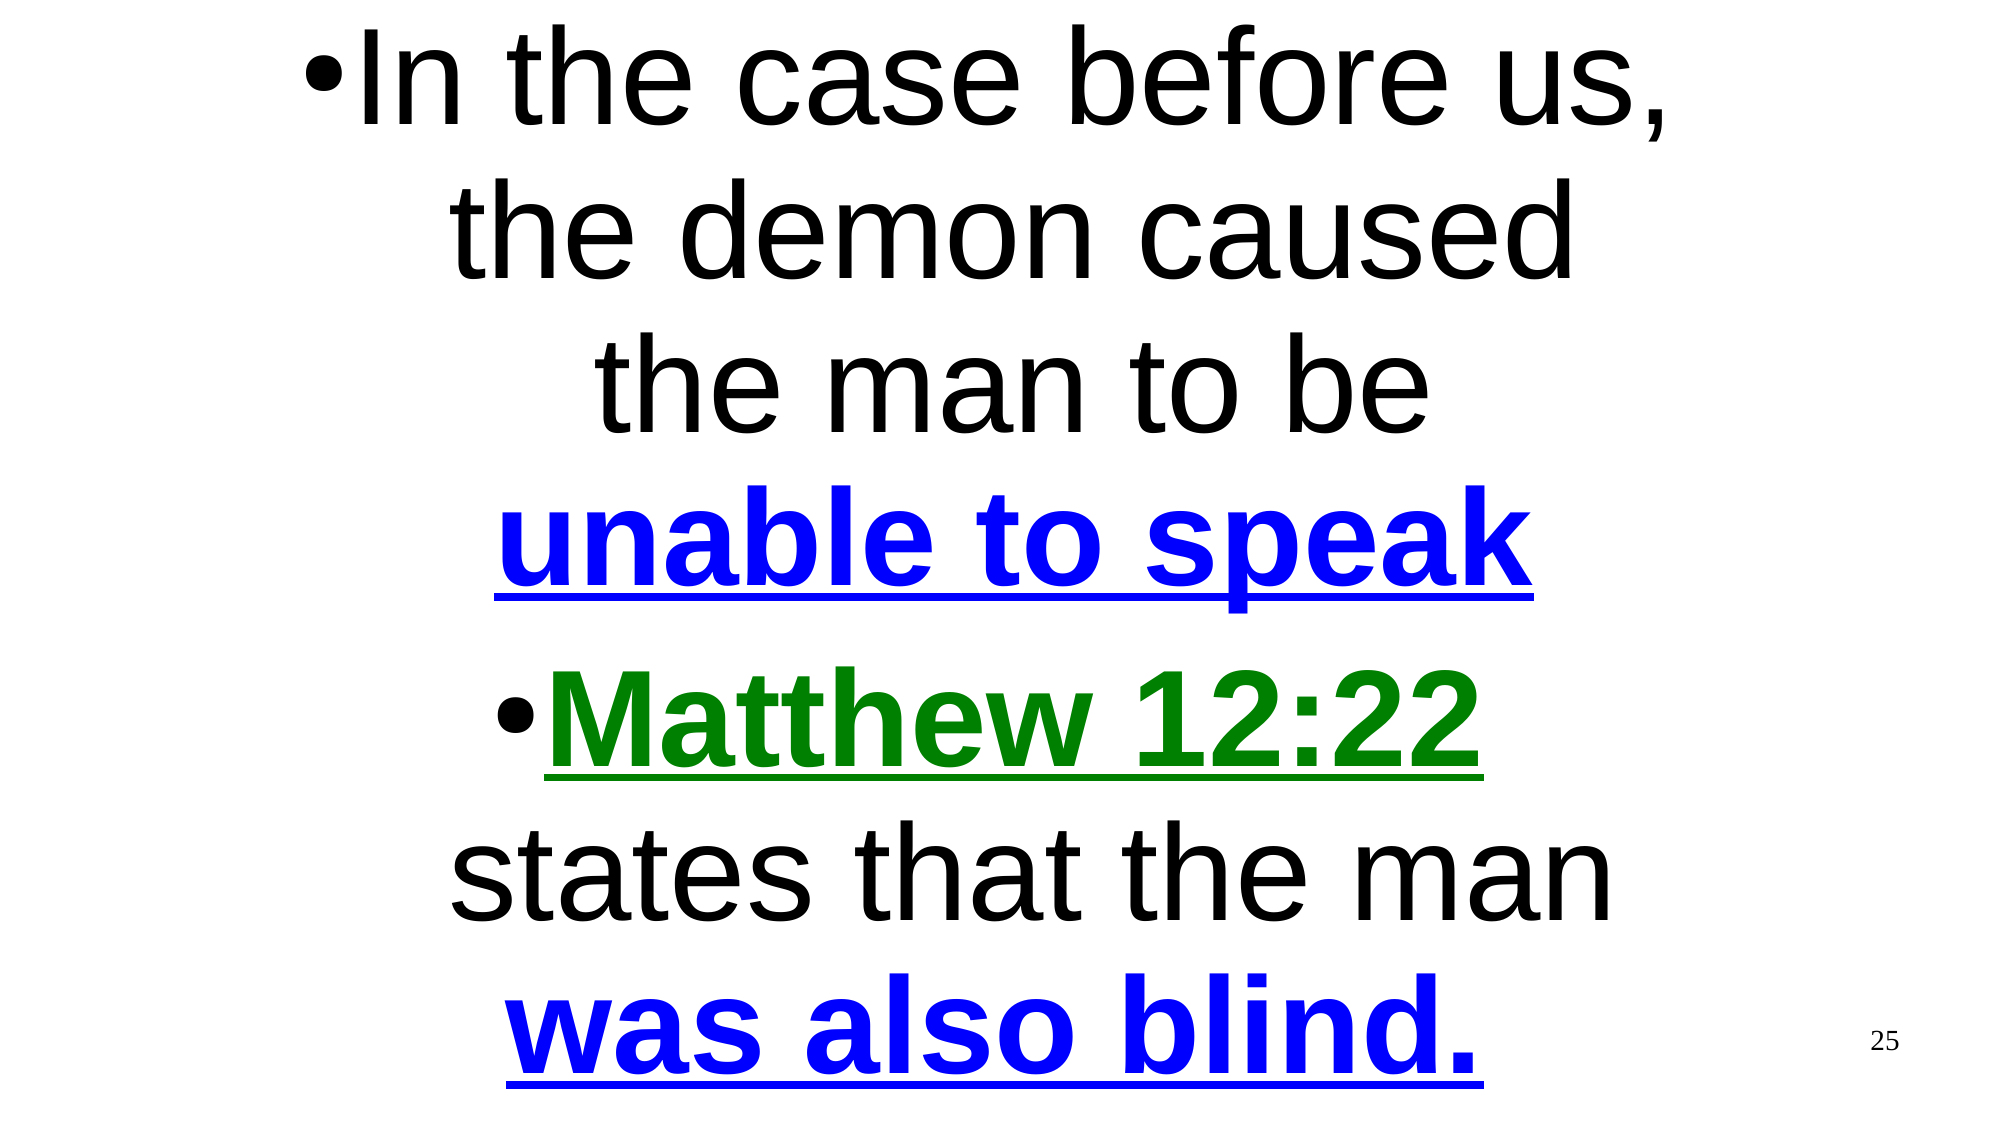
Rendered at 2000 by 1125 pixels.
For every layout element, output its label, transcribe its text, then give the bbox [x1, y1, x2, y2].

list In the case before us, the demon caused the man to be unable to speak Matthew 12:22 states that the man was also blind. [0, 0, 1996, 1123]
